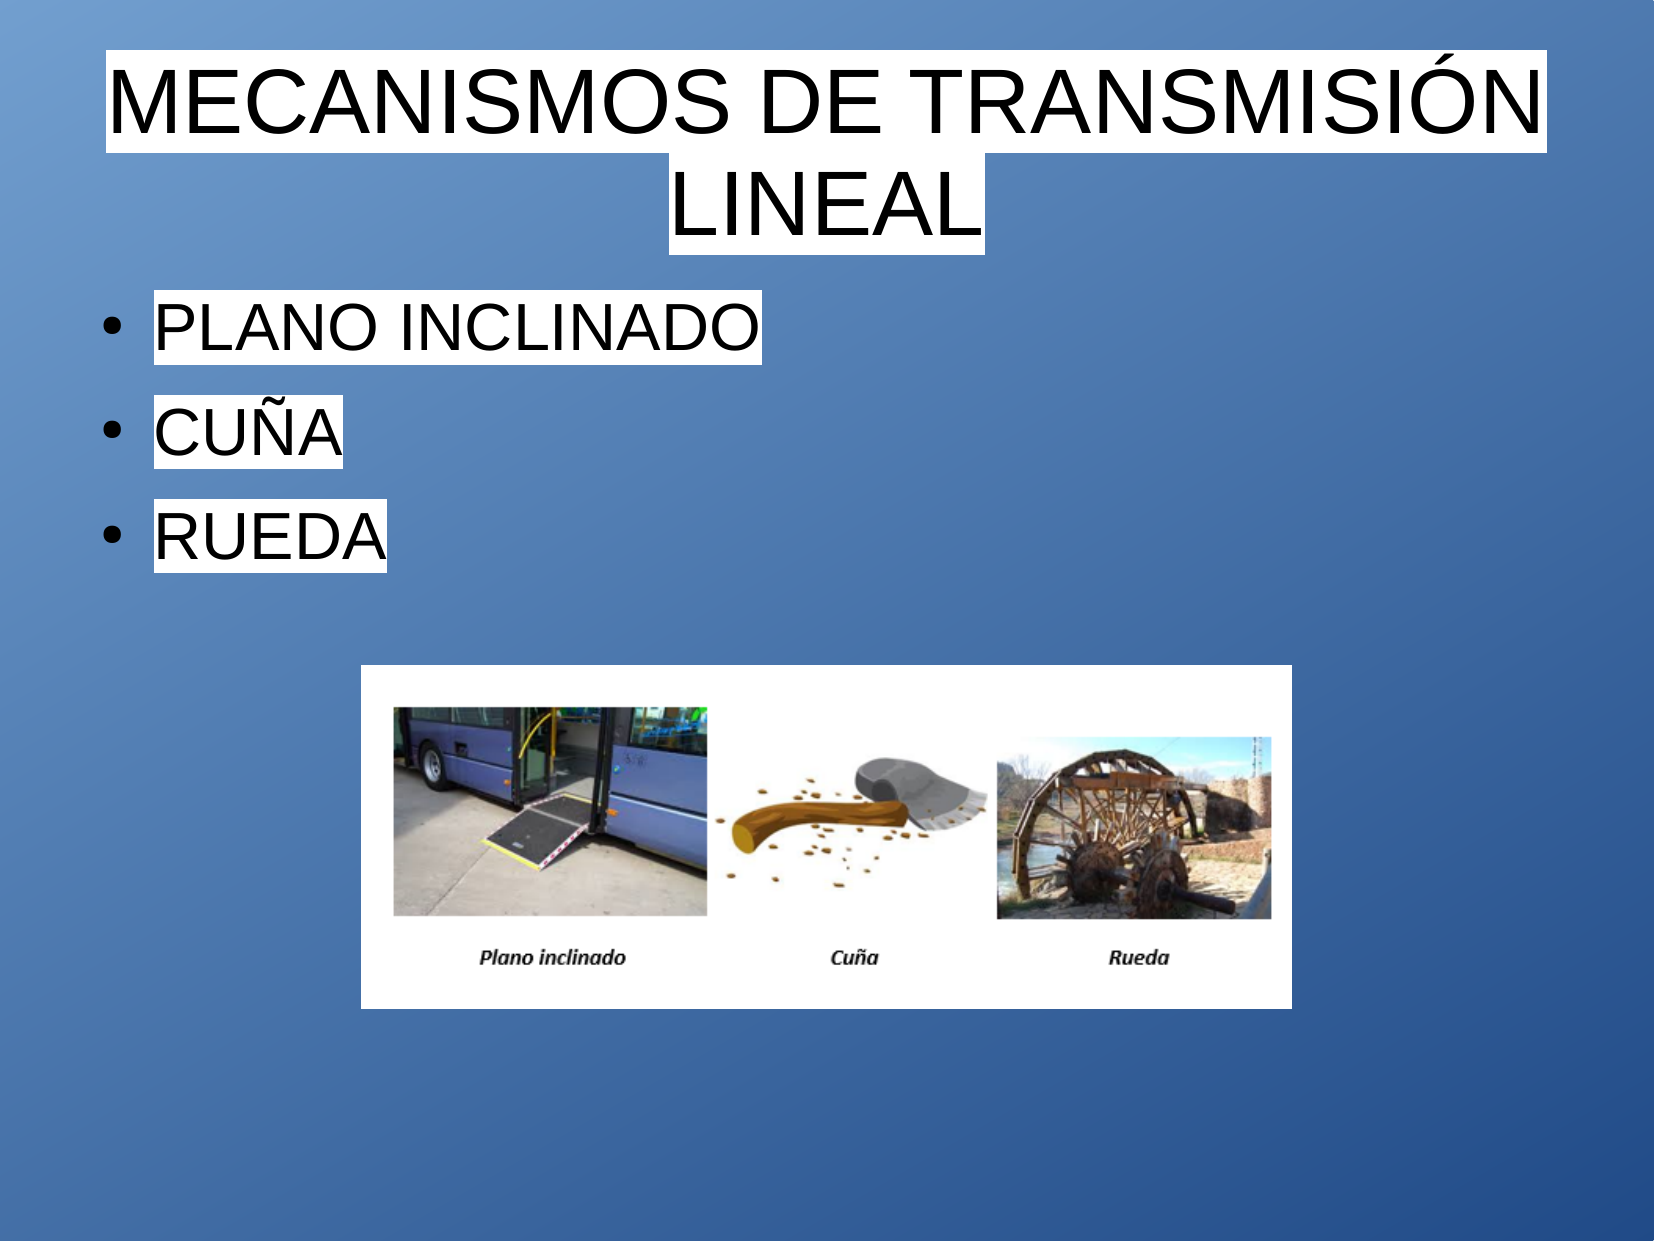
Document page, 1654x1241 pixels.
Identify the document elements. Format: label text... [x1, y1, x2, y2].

picture [361, 665, 1292, 1009]
title MECANISMOS DE TRANSMISIÓN LINEAL [82, 49, 1571, 257]
list PLANO INCLINADO CUÑA RUEDA [82, 290, 1571, 634]
